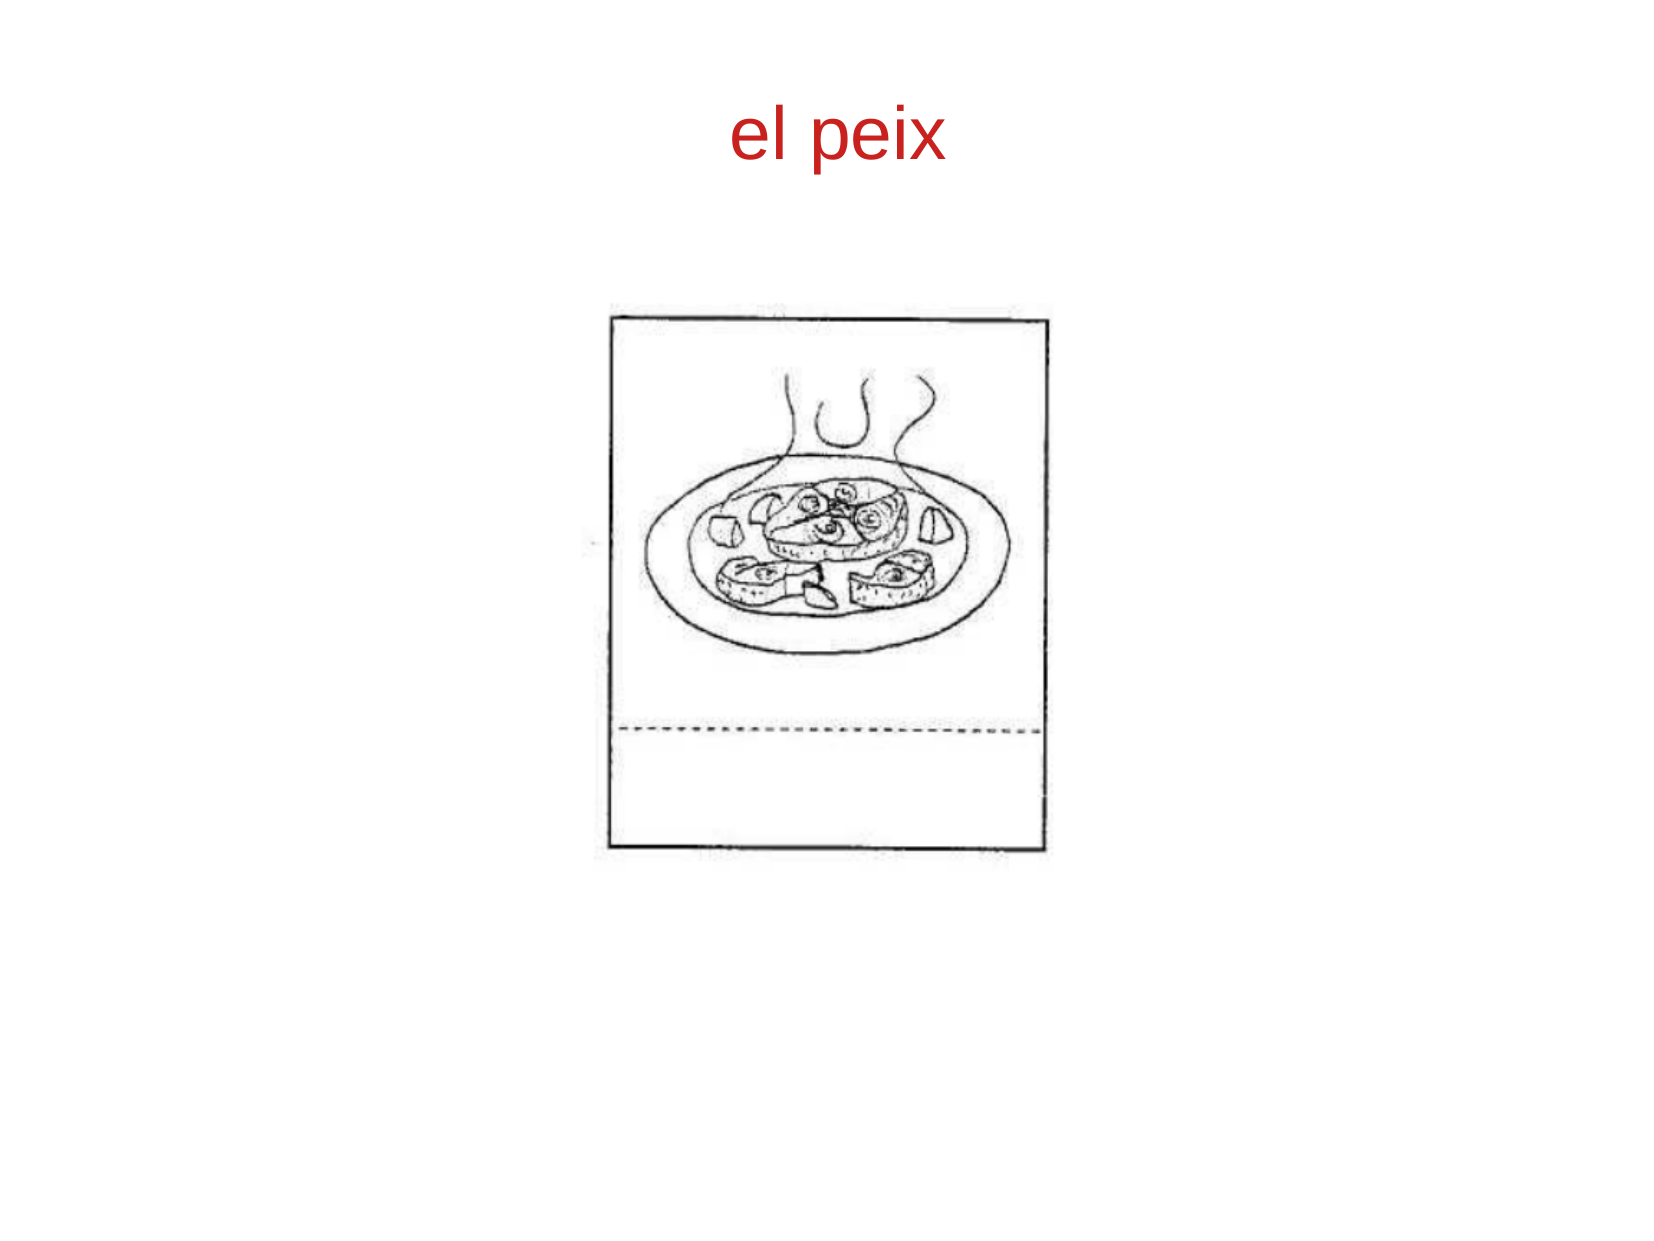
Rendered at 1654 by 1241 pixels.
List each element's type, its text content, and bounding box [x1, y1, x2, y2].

text_box el peix [389, 58, 1288, 201]
picture [581, 291, 1094, 873]
